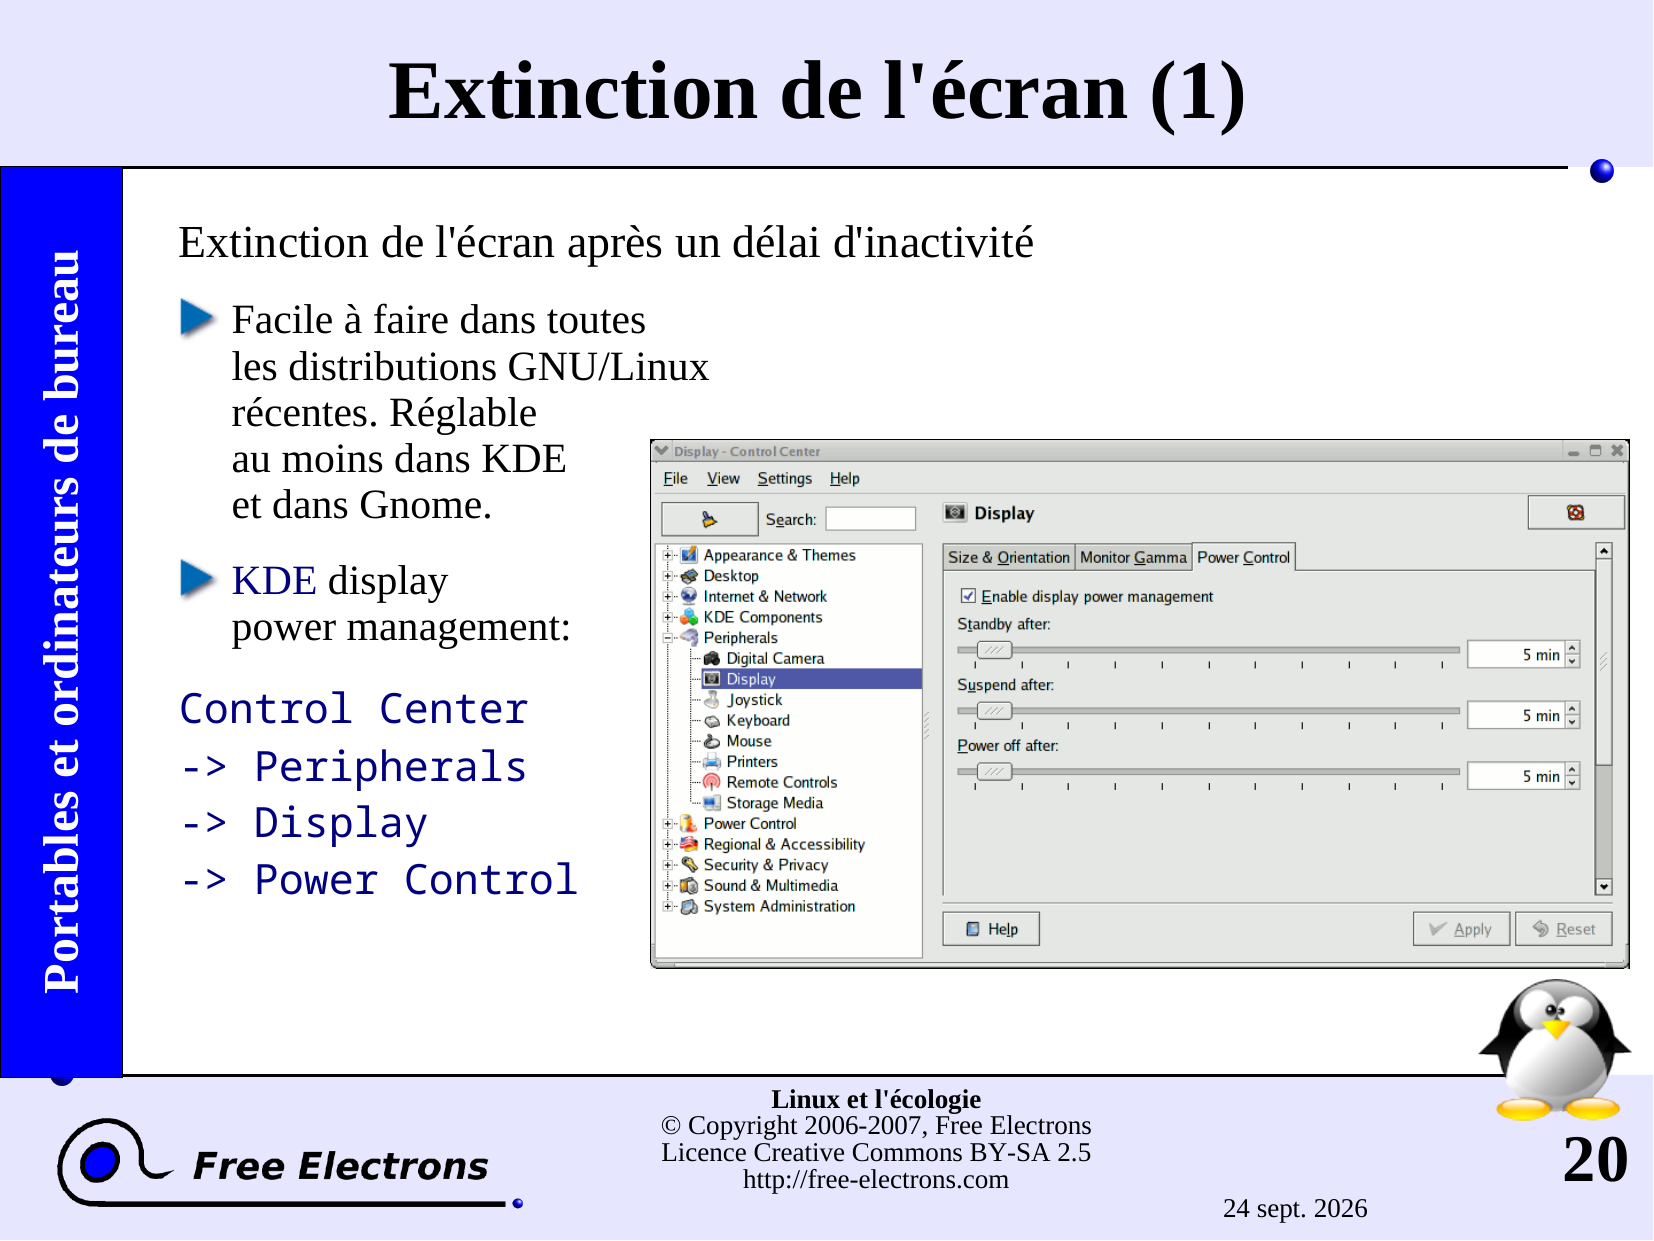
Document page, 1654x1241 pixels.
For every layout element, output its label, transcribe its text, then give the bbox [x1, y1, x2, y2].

title Extinction de l'écran (1) [33, 29, 1604, 153]
text_box Portables et ordinateurs de bureau [0, 166, 123, 1078]
picture [1476, 979, 1634, 1121]
list Extinction de l'écran après un délai d'inactivité Facile à faire dans toutes les distributions GNU/Linux récentes. Réglable au moins dans KDE et dans Gnome. KDE display power management: Control Center -> Peripherals -> Display -> Power Control [160, 216, 1574, 1066]
picture [50, 1107, 527, 1216]
picture [650, 439, 1630, 969]
